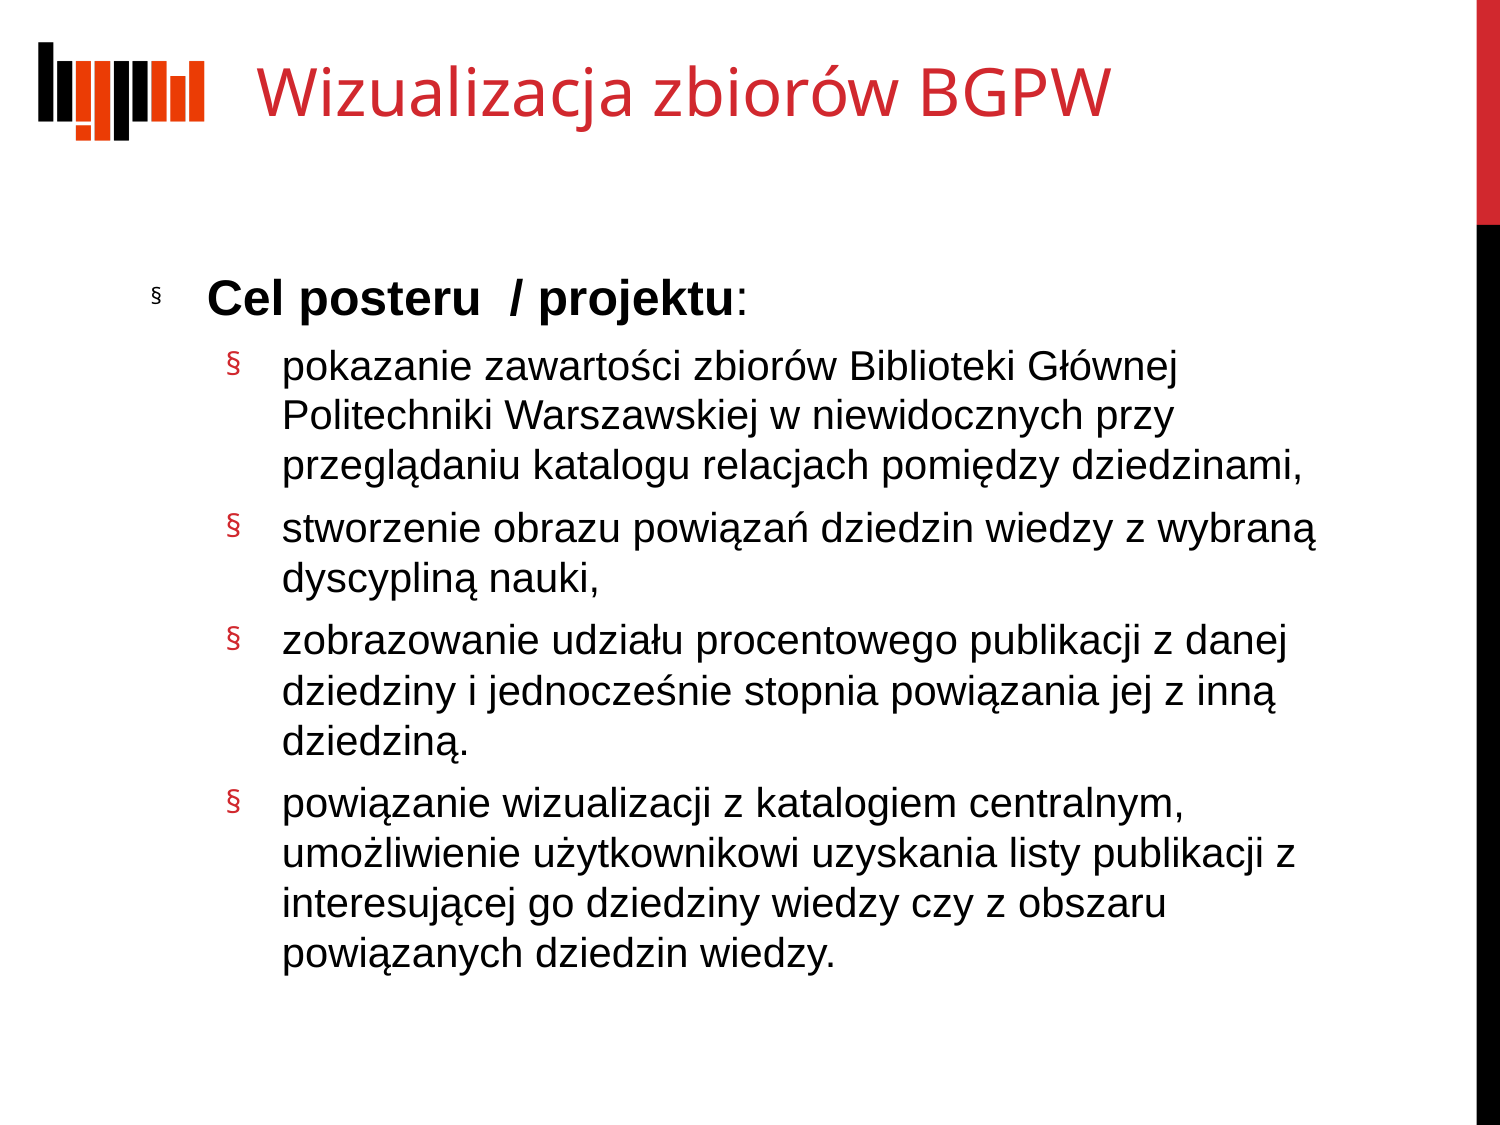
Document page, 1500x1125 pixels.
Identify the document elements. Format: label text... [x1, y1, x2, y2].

list Cel posteru / projektu: pokazanie zawartości zbiorów Biblioteki Głównej Politechniki Warszawskiej w niewidocznych przy przeglądaniu katalogu relacjach pomiędzy dziedzinami, stworzenie obrazu powiązań dziedzin wiedzy z wybraną dyscypliną nauki, zobrazowanie udziału procentowego publikacji z danej dziedziny i jednocześnie stopnia powiązania jej z inną dziedziną. powiązanie wizualizacji z katalogiem centralnym, umożliwienie użytkownikowi uzyskania listy publikacji z interesującej go dziedziny wiedzy czy z obszaru powiązanych dziedzin wiedzy. [135, 258, 1375, 1001]
title Wizualizacja zbiorów BGPW [242, 42, 1447, 174]
picture [4, 8, 238, 174]
